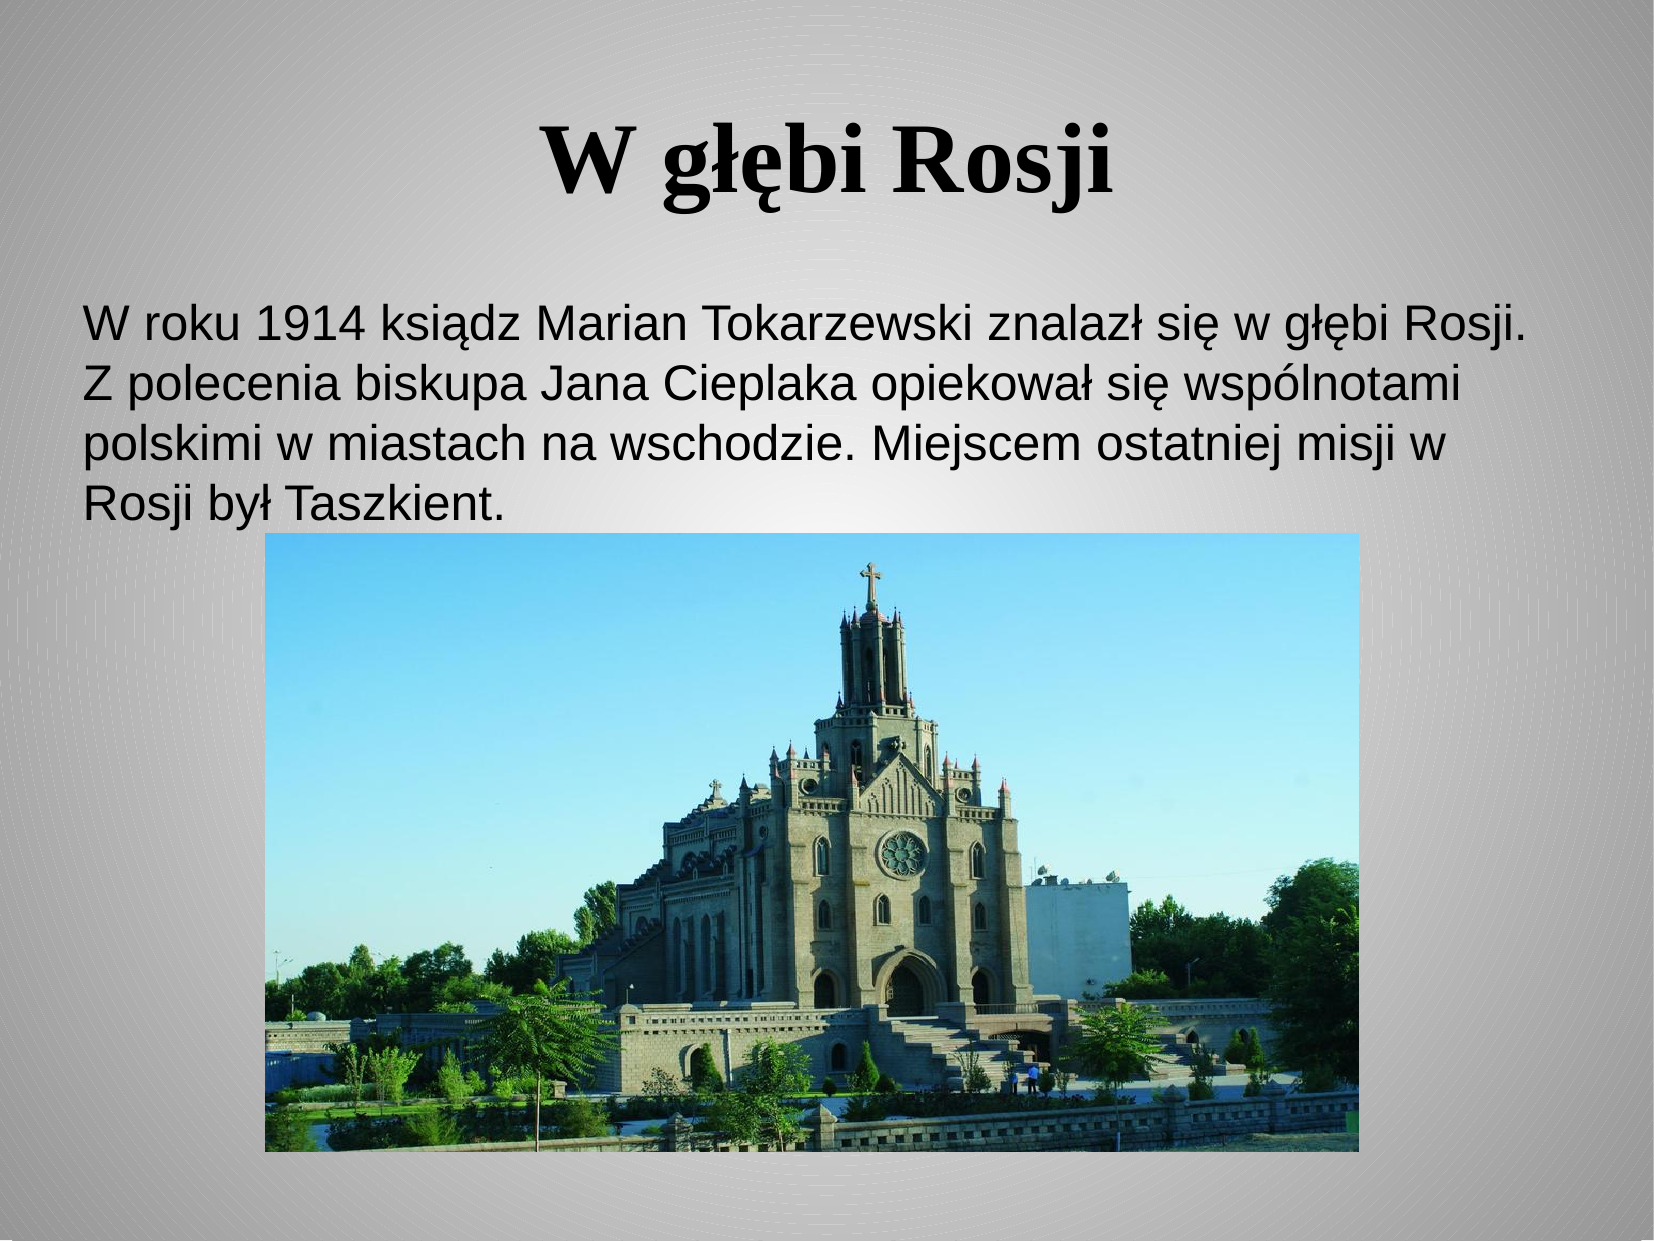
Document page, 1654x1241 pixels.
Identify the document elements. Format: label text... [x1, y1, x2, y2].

picture [265, 533, 1359, 1152]
title W głębi Rosji [82, 49, 1571, 257]
list W roku 1914 ksiądz Marian Tokarzewski znalazł się w głębi Rosji. Z polecenia biskupa Jana Cieplaka opiekował się wspólnotami polskimi w miastach na wschodzie. Miejscem ostatniej misji w Rosji był Taszkient. [82, 290, 1571, 1109]
